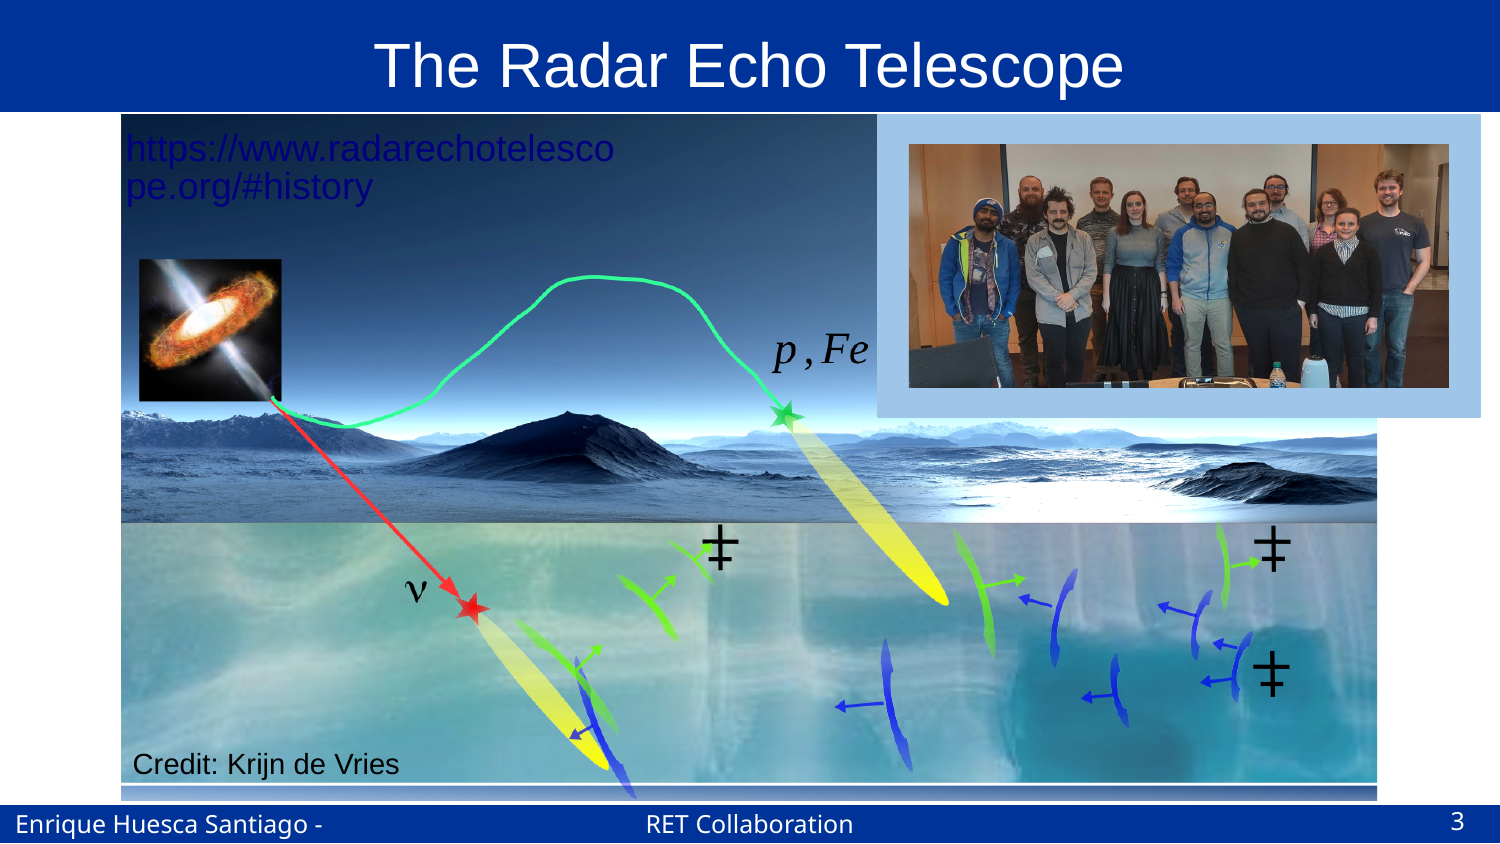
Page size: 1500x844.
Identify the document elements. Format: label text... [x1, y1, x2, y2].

slide_number <number> [1389, 789, 1480, 844]
picture [326, 185, 337, 197]
picture [248, 185, 256, 190]
picture [182, 185, 193, 197]
title The Radar Echo Telescope [51, 15, 1449, 110]
text_box [878, 114, 1480, 417]
picture [216, 185, 226, 197]
picture [908, 144, 1449, 388]
text_box https://www.radarechotelescope.org/#history [110, 109, 648, 185]
picture [121, 114, 1378, 801]
picture [131, 185, 141, 197]
text_box Credit: Krijn de Vries [117, 730, 468, 796]
picture [360, 185, 367, 195]
